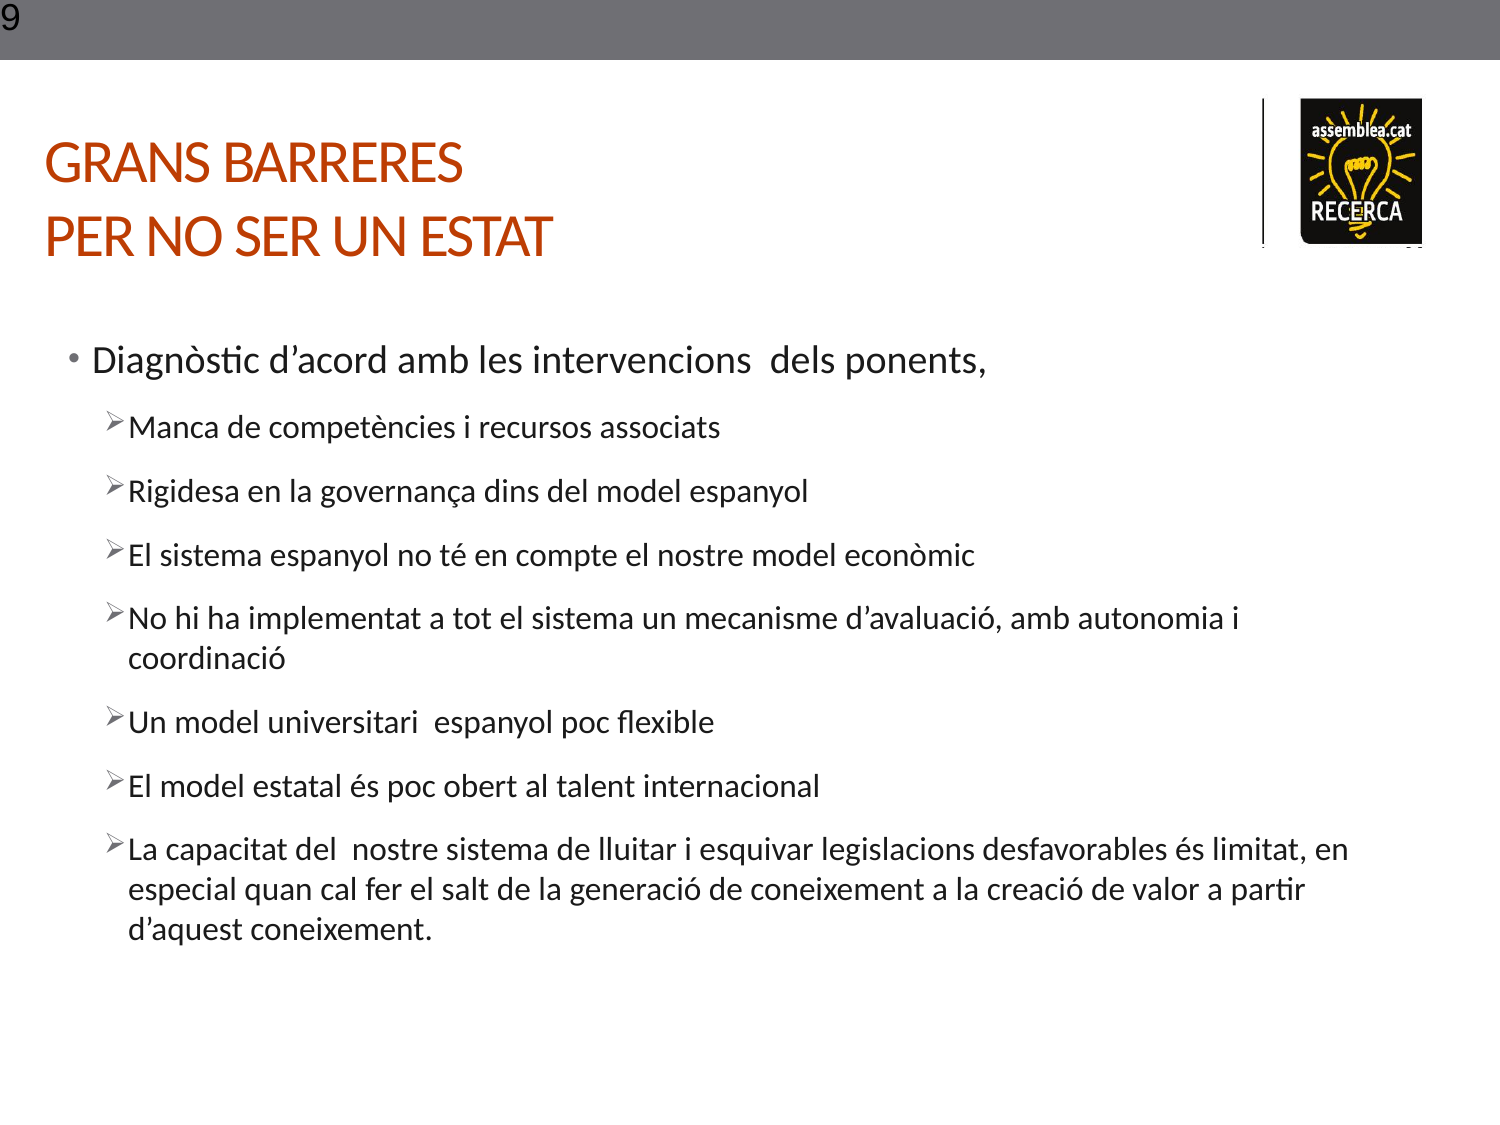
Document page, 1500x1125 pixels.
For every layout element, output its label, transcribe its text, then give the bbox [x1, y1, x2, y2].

picture [1262, 90, 1429, 248]
list Diagnòstic d’acord amb les intervencions dels ponents, Manca de competències i recursos associats Rigidesa en la governança dins del model espanyol El sistema espanyol no té en compte el nostre model econòmic No hi ha implementat a tot el sistema un mecanisme d’avaluació, amb autonomia i coordinació Un model universitari espanyol poc flexible El model estatal és poc obert al talent internacional La capacitat del nostre sistema de lluitar i esquivar legislacions desfavorables és limitat, en especial quan cal fer el salt de la generació de coneixement a la creació de valor a partir d’aquest coneixement. [53, 326, 1417, 960]
title GRANS BARRERES PER NO SER UN ESTAT [29, 113, 1483, 277]
